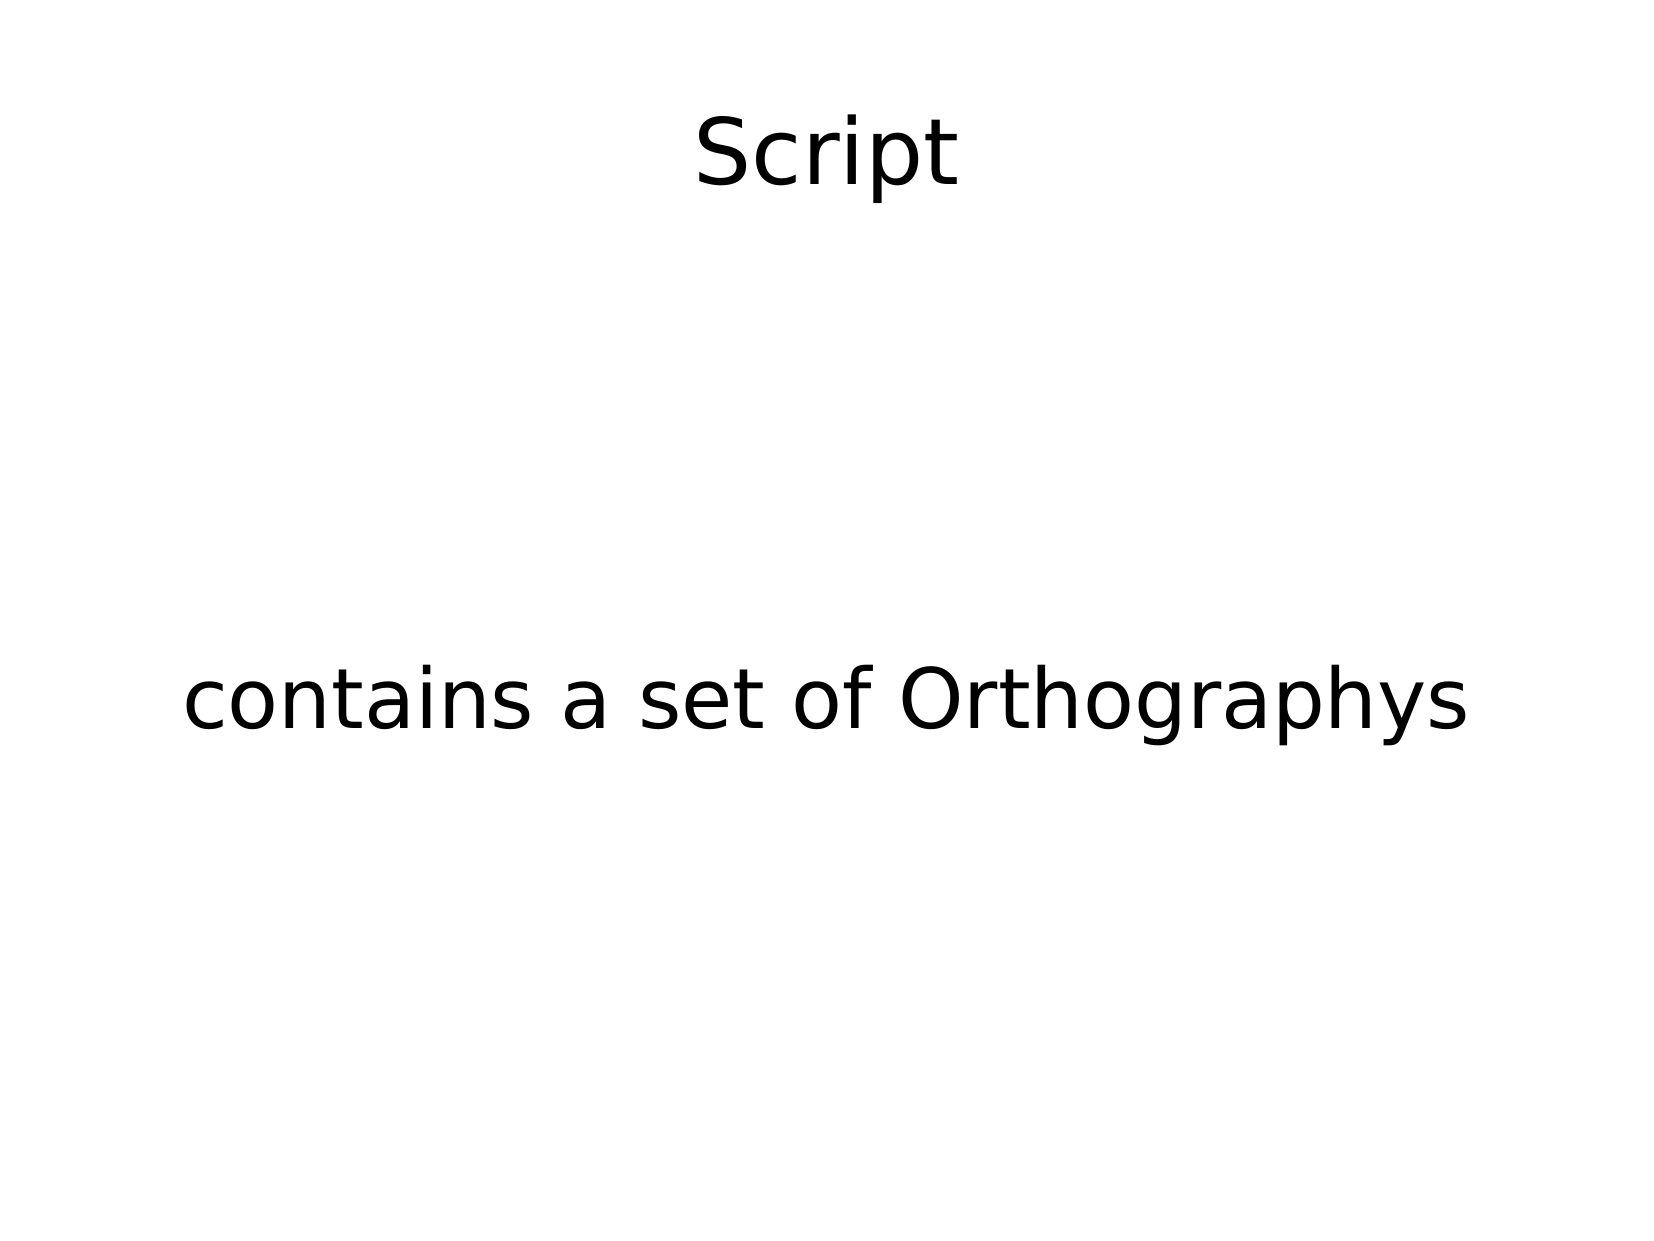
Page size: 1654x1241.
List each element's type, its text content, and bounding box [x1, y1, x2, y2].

subtitle contains a set of Orthographys [82, 297, 1571, 1102]
title Script [82, 56, 1571, 250]
